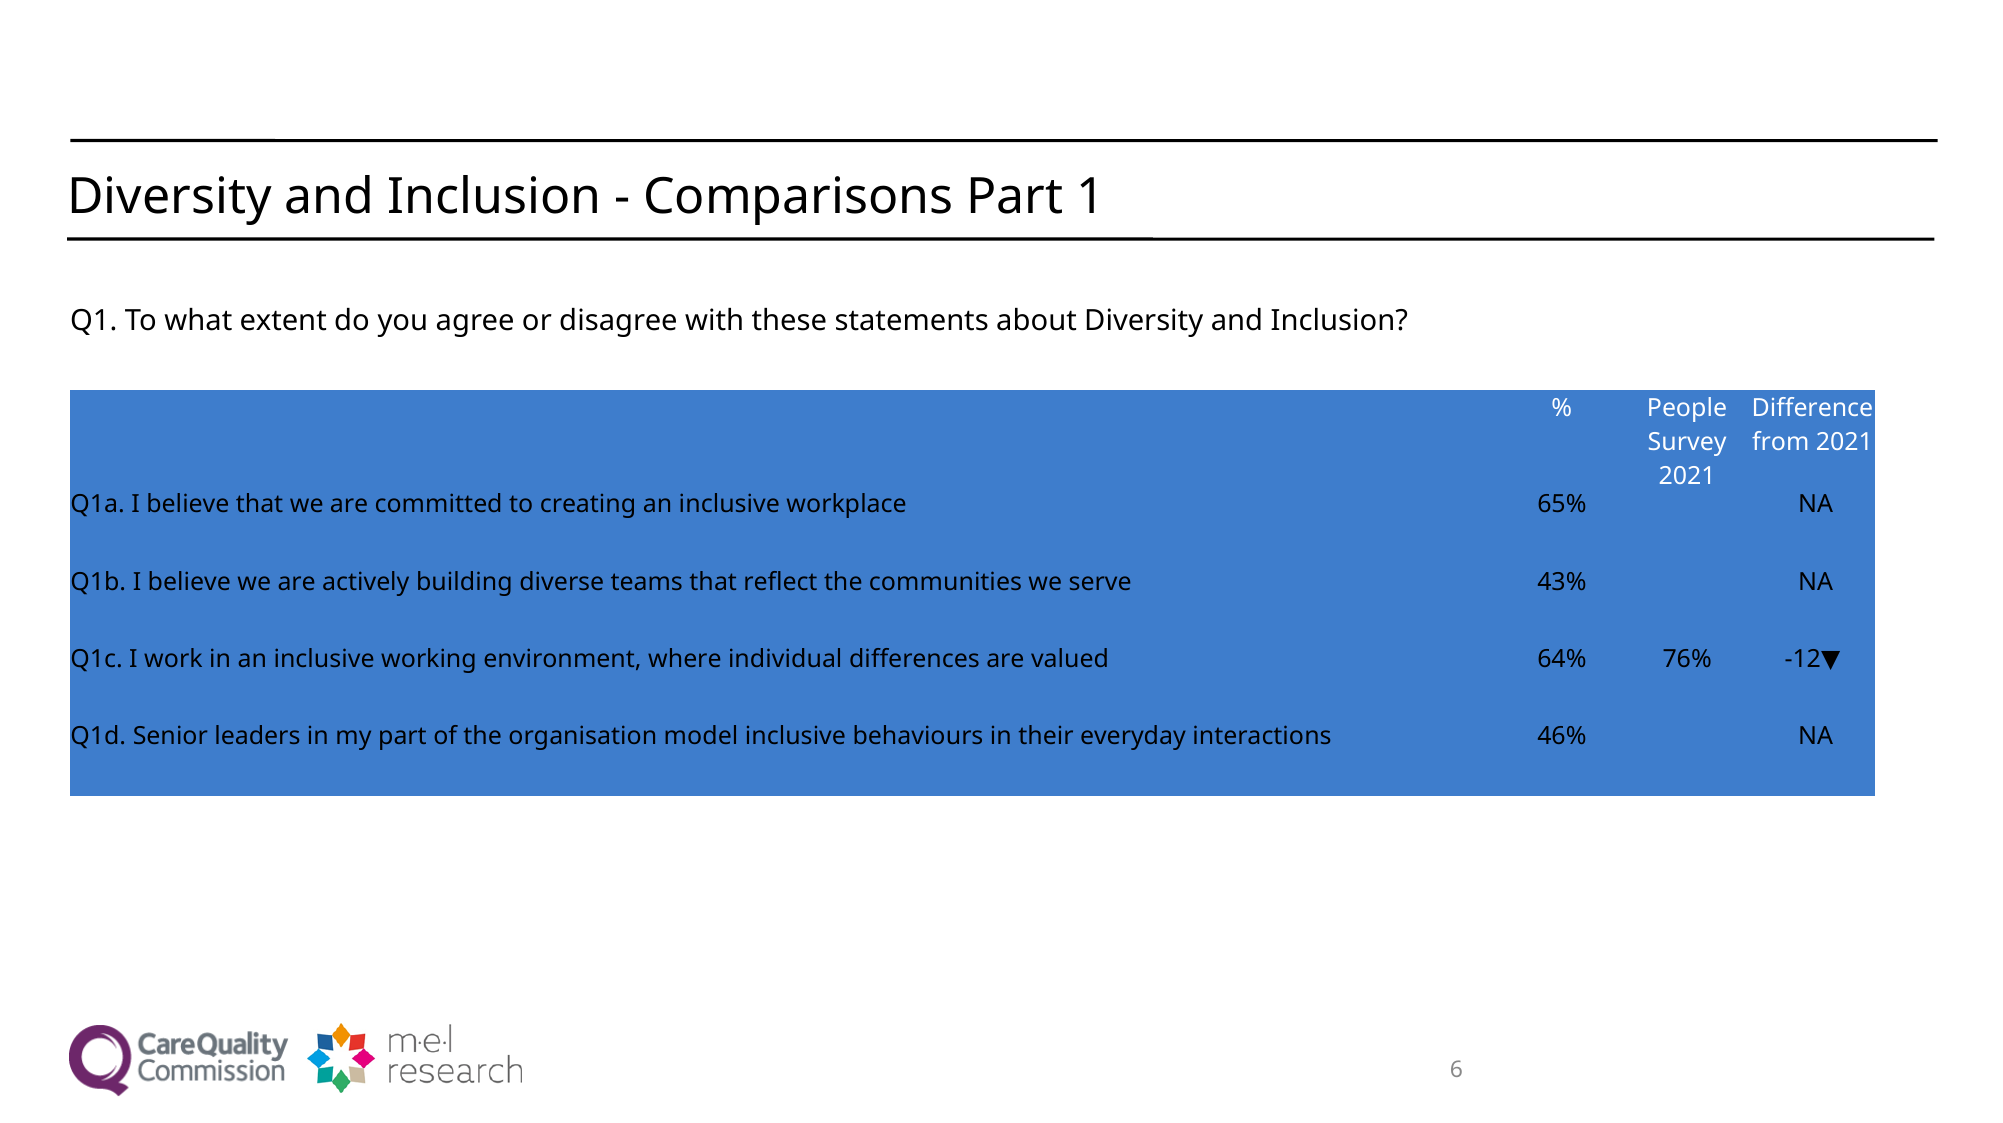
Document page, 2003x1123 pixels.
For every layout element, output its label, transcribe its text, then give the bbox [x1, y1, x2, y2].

text_box 6 [1434, 1039, 1902, 1100]
picture [67, 1023, 291, 1099]
table_cell NA [1750, 486, 1875, 563]
table_cell 65% [1499, 486, 1624, 563]
table_cell Q1b. I believe we are actively building diverse teams that reflect the communities we serve [70, 563, 1499, 641]
table_cell [1624, 718, 1750, 796]
table_header % [1499, 390, 1624, 486]
table_header Difference from 2021 [1750, 390, 1875, 486]
table_cell 76% [1624, 641, 1750, 718]
table_cell Q1a. I believe that we are committed to creating an inclusive workplace [70, 486, 1499, 563]
table_header People Survey 2021 [1624, 390, 1750, 486]
text_box Q1. To what extent do you agree or disagree with these statements about Diversity and Inclusion? [70, 294, 1588, 336]
picture [307, 1023, 522, 1093]
table_cell 43% [1499, 563, 1624, 641]
title Diversity and Inclusion - Comparisons Part 1 [67, 143, 1935, 232]
table_cell NA [1750, 718, 1875, 796]
table_cell Q1c. I work in an inclusive working environment, where individual differences are valued [70, 641, 1499, 718]
table_cell [1624, 486, 1750, 563]
table_cell 46% [1499, 718, 1624, 796]
table_cell 64% [1499, 641, 1624, 718]
table_header [70, 390, 1499, 486]
table_cell Q1d. Senior leaders in my part of the organisation model inclusive behaviours in their everyday interactions [70, 718, 1499, 796]
table_cell -12▼ [1750, 641, 1875, 718]
table_cell NA [1750, 563, 1875, 641]
table_cell [1624, 563, 1750, 641]
